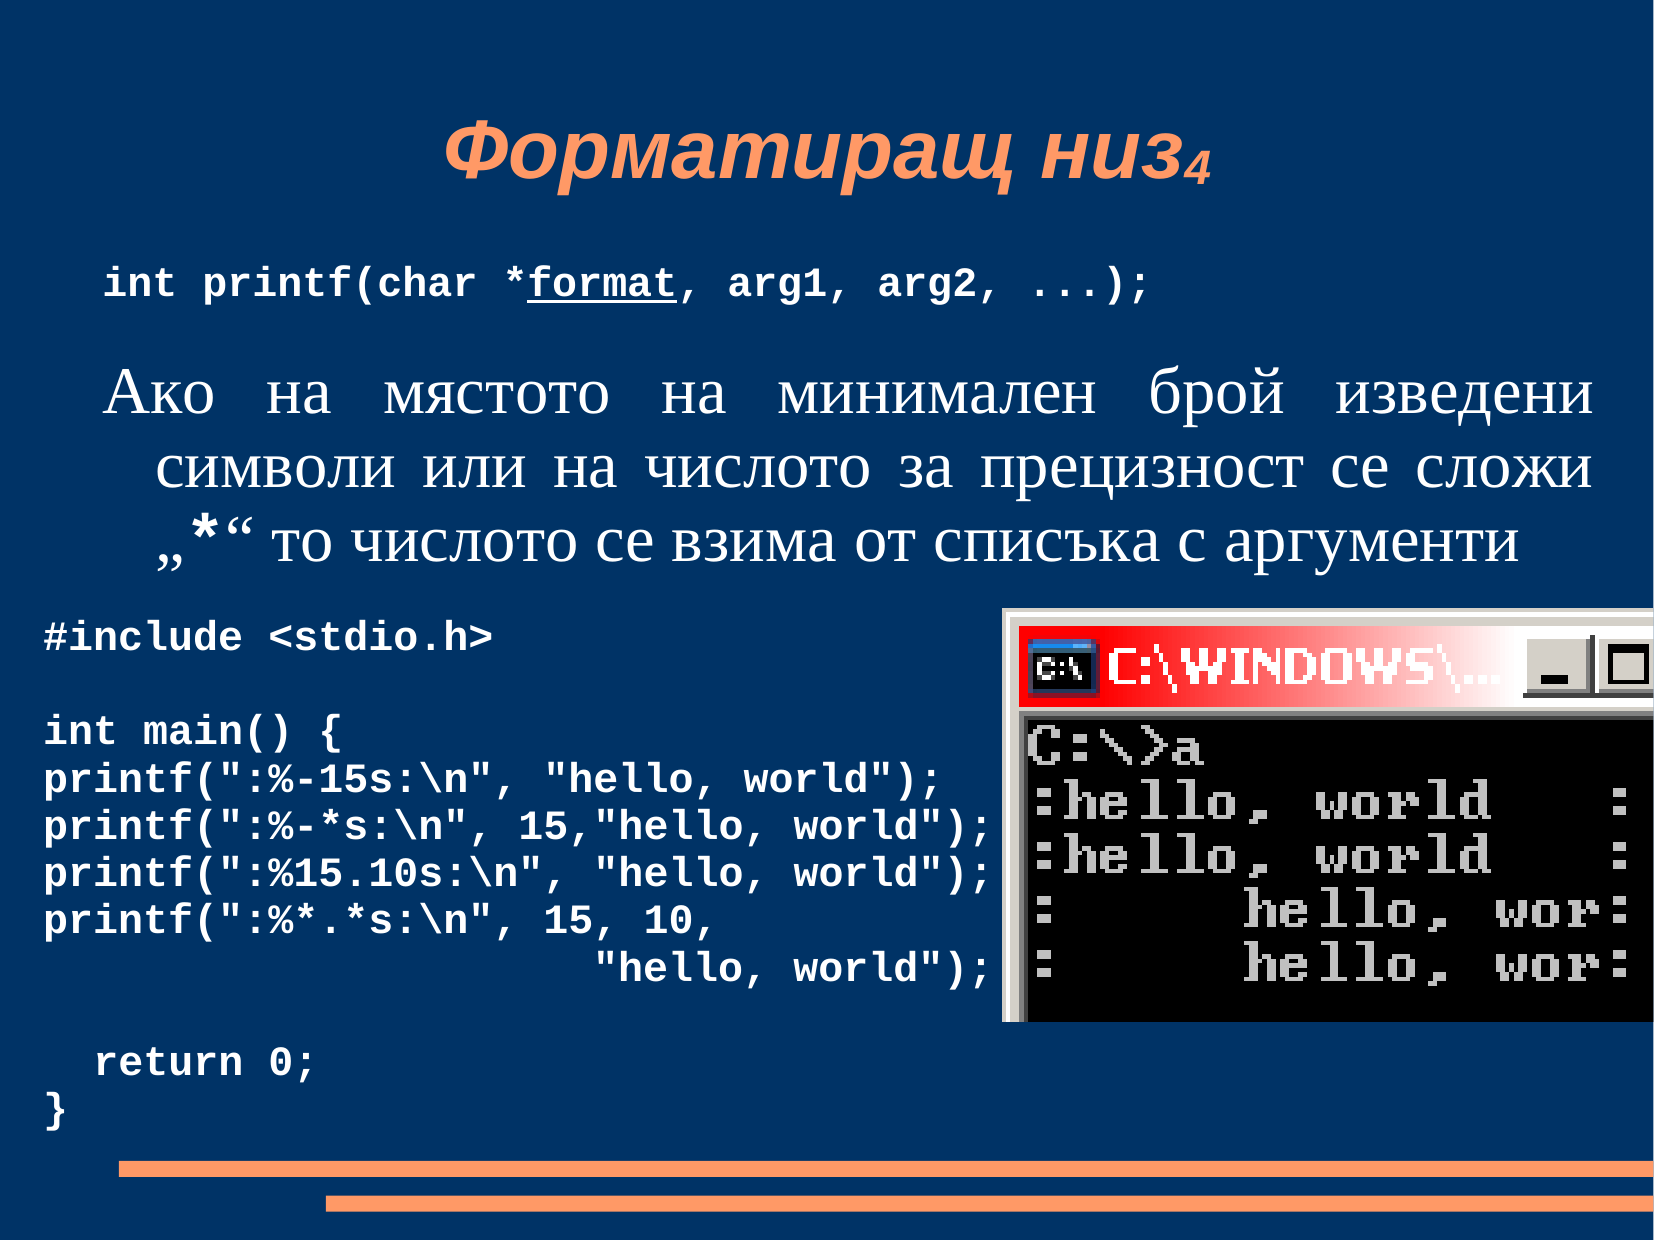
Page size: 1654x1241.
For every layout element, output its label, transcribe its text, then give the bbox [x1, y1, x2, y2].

title Форматиращ низ4 [121, 46, 1534, 254]
subtitle Ако на мястото на минимален брой изведени символи или на числото за прецизност се сложи „*“ то числото се взима от списъка с аргументи [84, 304, 1596, 608]
text_box int printf(char *format, arg1, arg2, ...); [87, 254, 1523, 304]
text_box #include <stdio.h> int main() { printf(":%-15s:\n", "hello, world"); printf(":%-*s:\n", 15,"hello, world"); printf(":%15.10s:\n", "hello, world"); printf(":%*.*s:\n", 15, 10, "hello, world"); return 0; } [28, 608, 1464, 1197]
picture [1002, 608, 1654, 1022]
